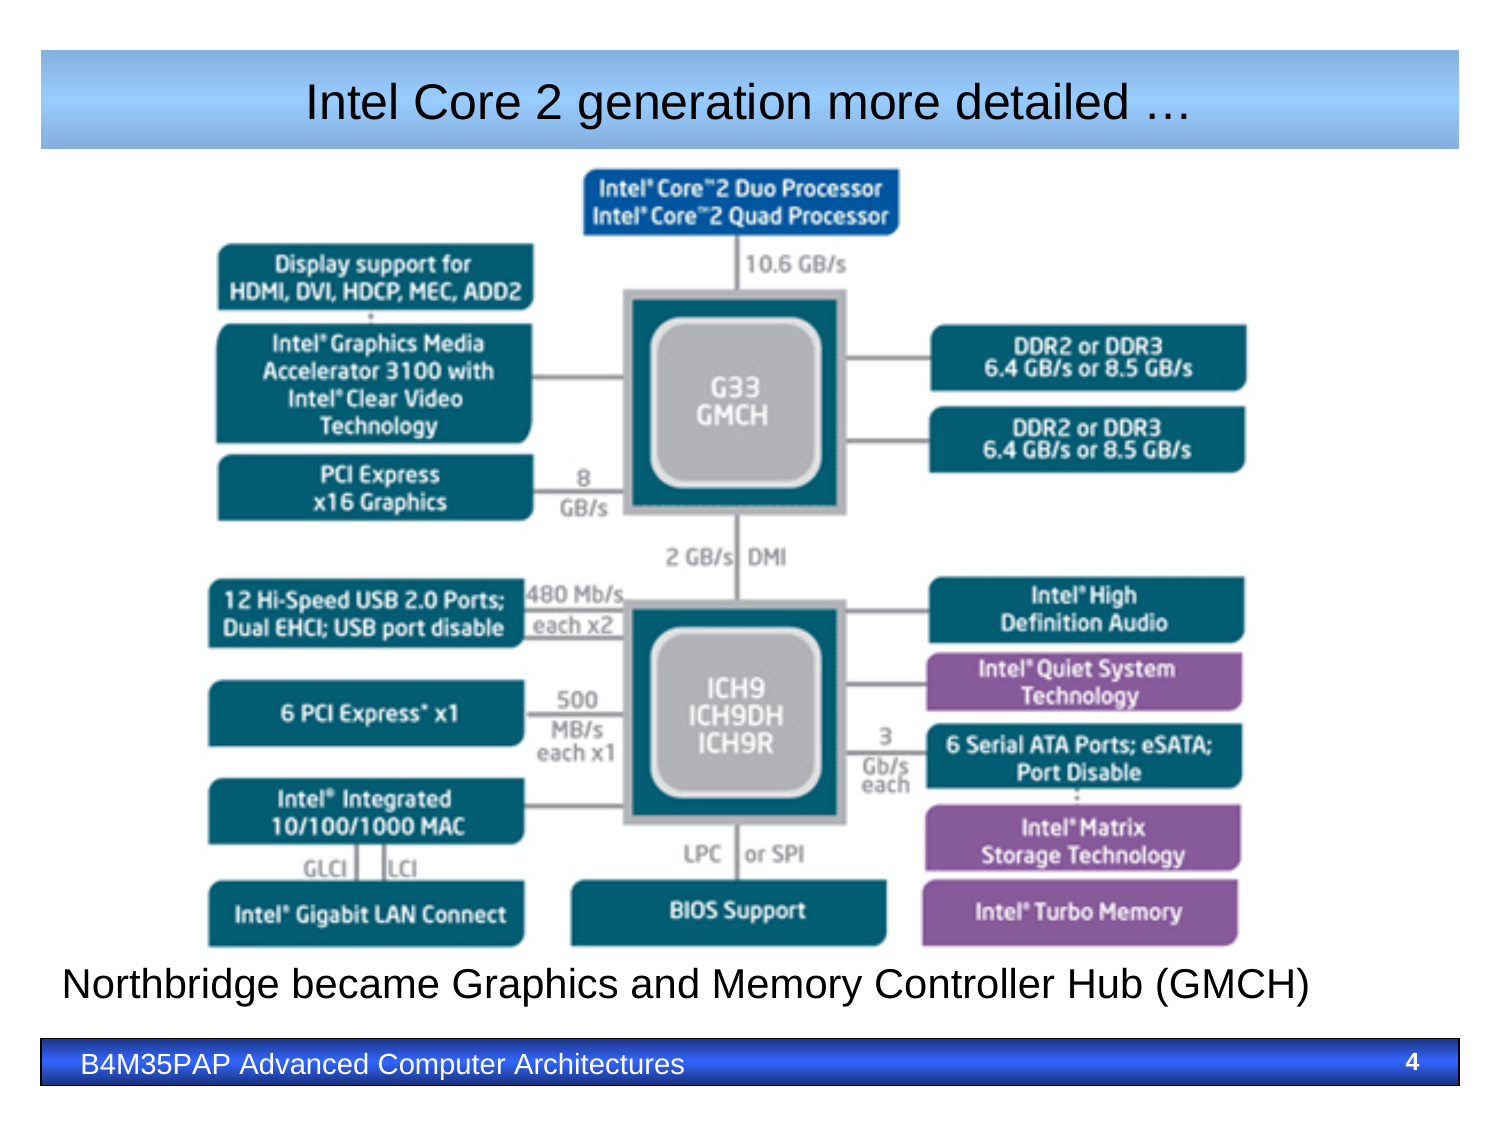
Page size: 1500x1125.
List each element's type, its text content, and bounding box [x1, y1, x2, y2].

picture [199, 152, 1254, 949]
title Intel Core 2 generation more detailed … [41, 50, 1459, 149]
text_box Northbridge became Graphics and Memory Controller Hub (GMCH) [46, 949, 1442, 1015]
